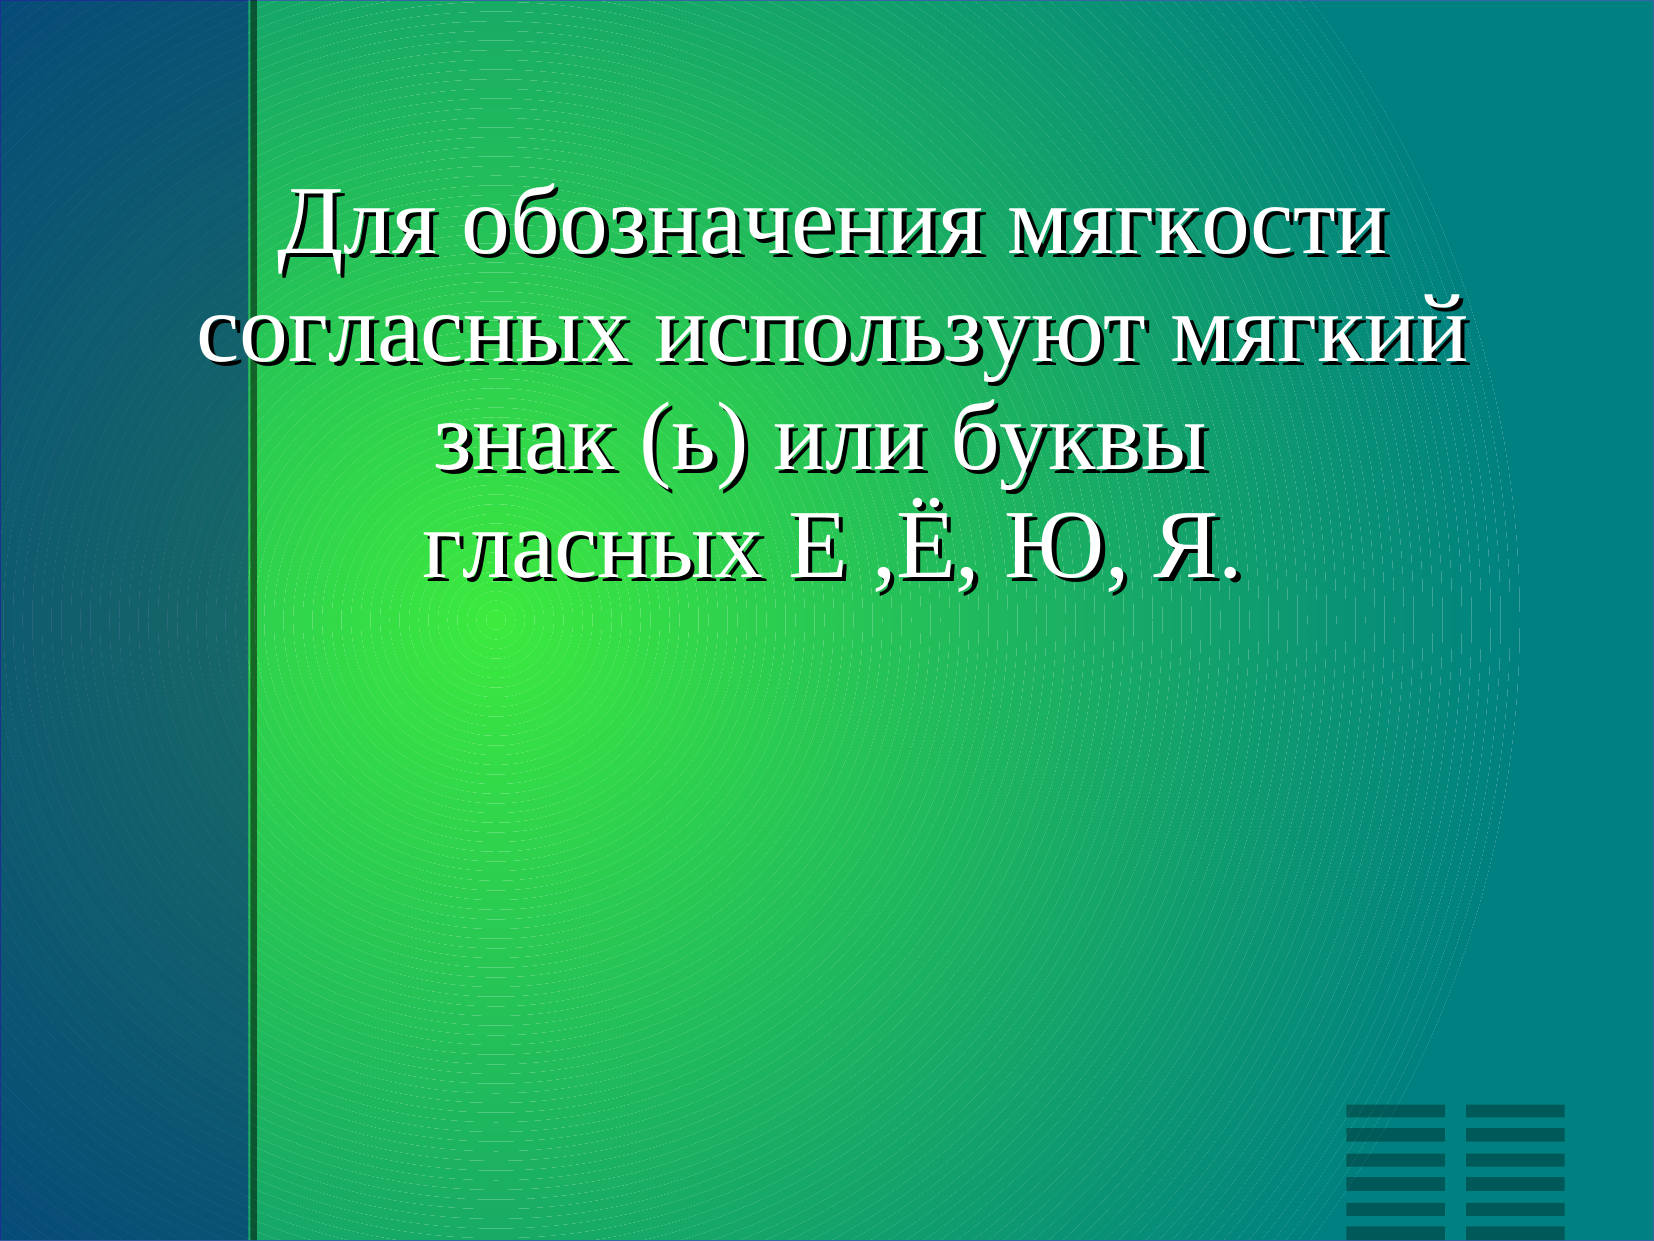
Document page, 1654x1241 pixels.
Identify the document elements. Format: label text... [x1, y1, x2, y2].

title Для обозначения мягкости согласных используют мягкий знак (ь) или буквы гласных Е ,Ё, Ю, Я. [127, 166, 1540, 599]
